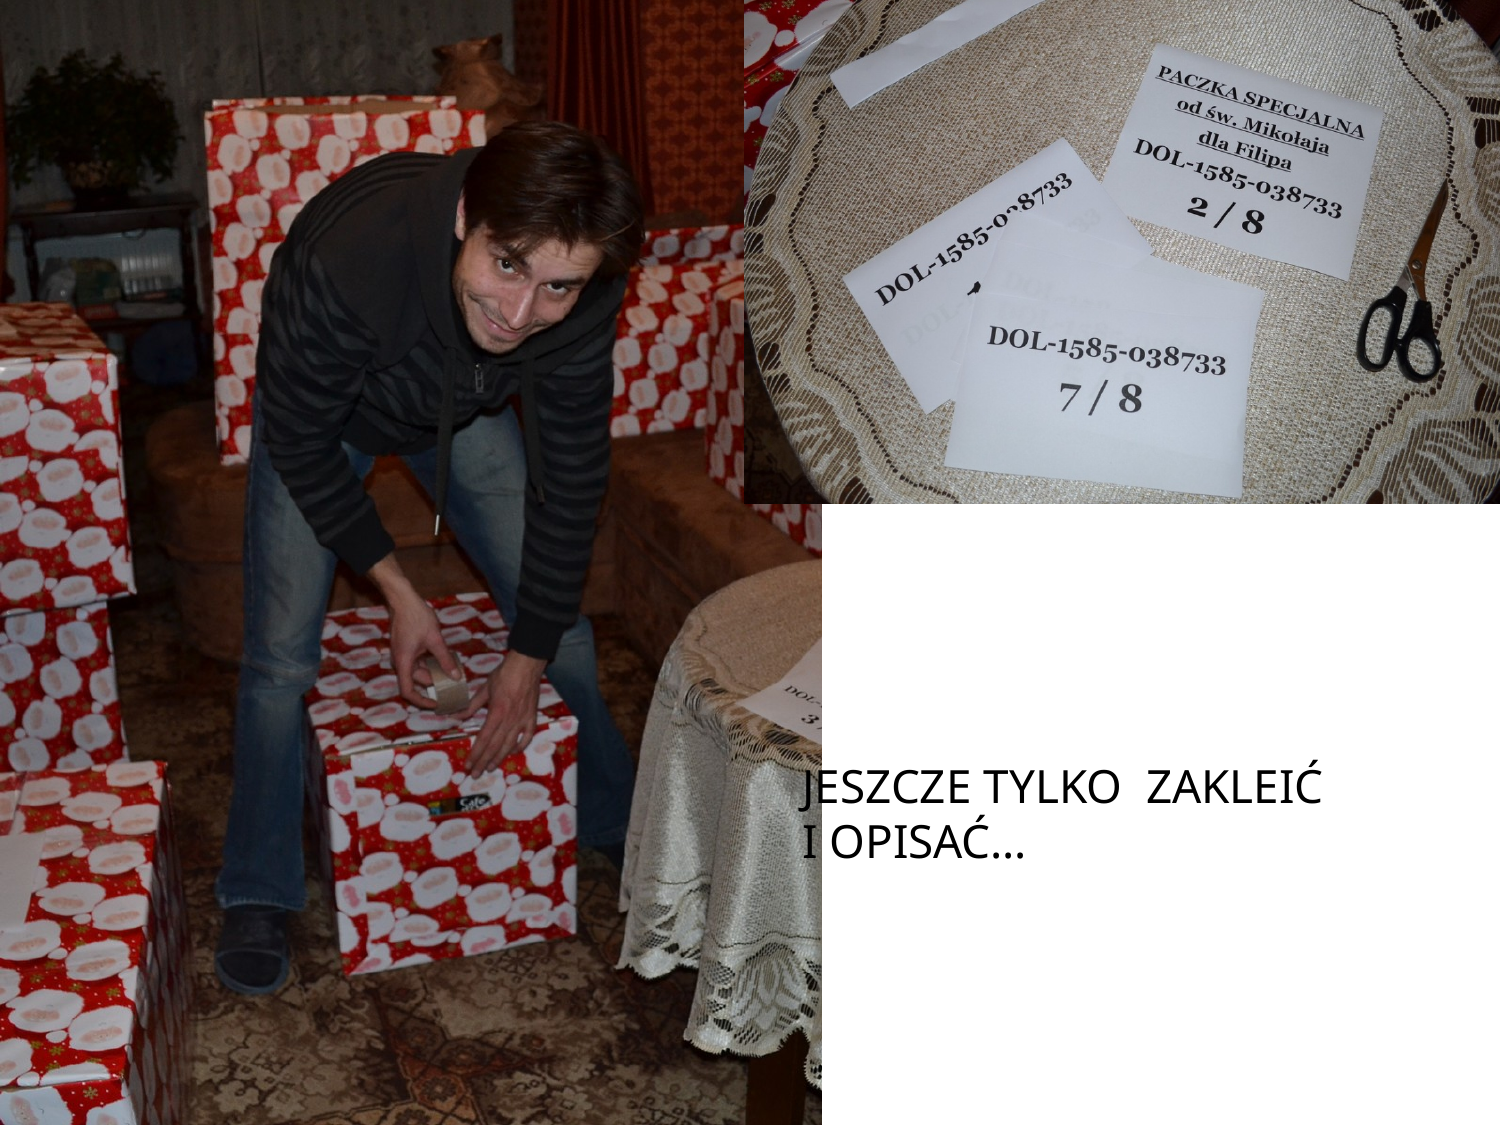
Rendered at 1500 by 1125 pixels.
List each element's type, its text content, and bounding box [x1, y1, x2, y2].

text_box JESZCZE TYLKO ZAKLEIĆ I OPISAĆ… [787, 750, 1500, 877]
picture [0, 0, 1500, 1125]
